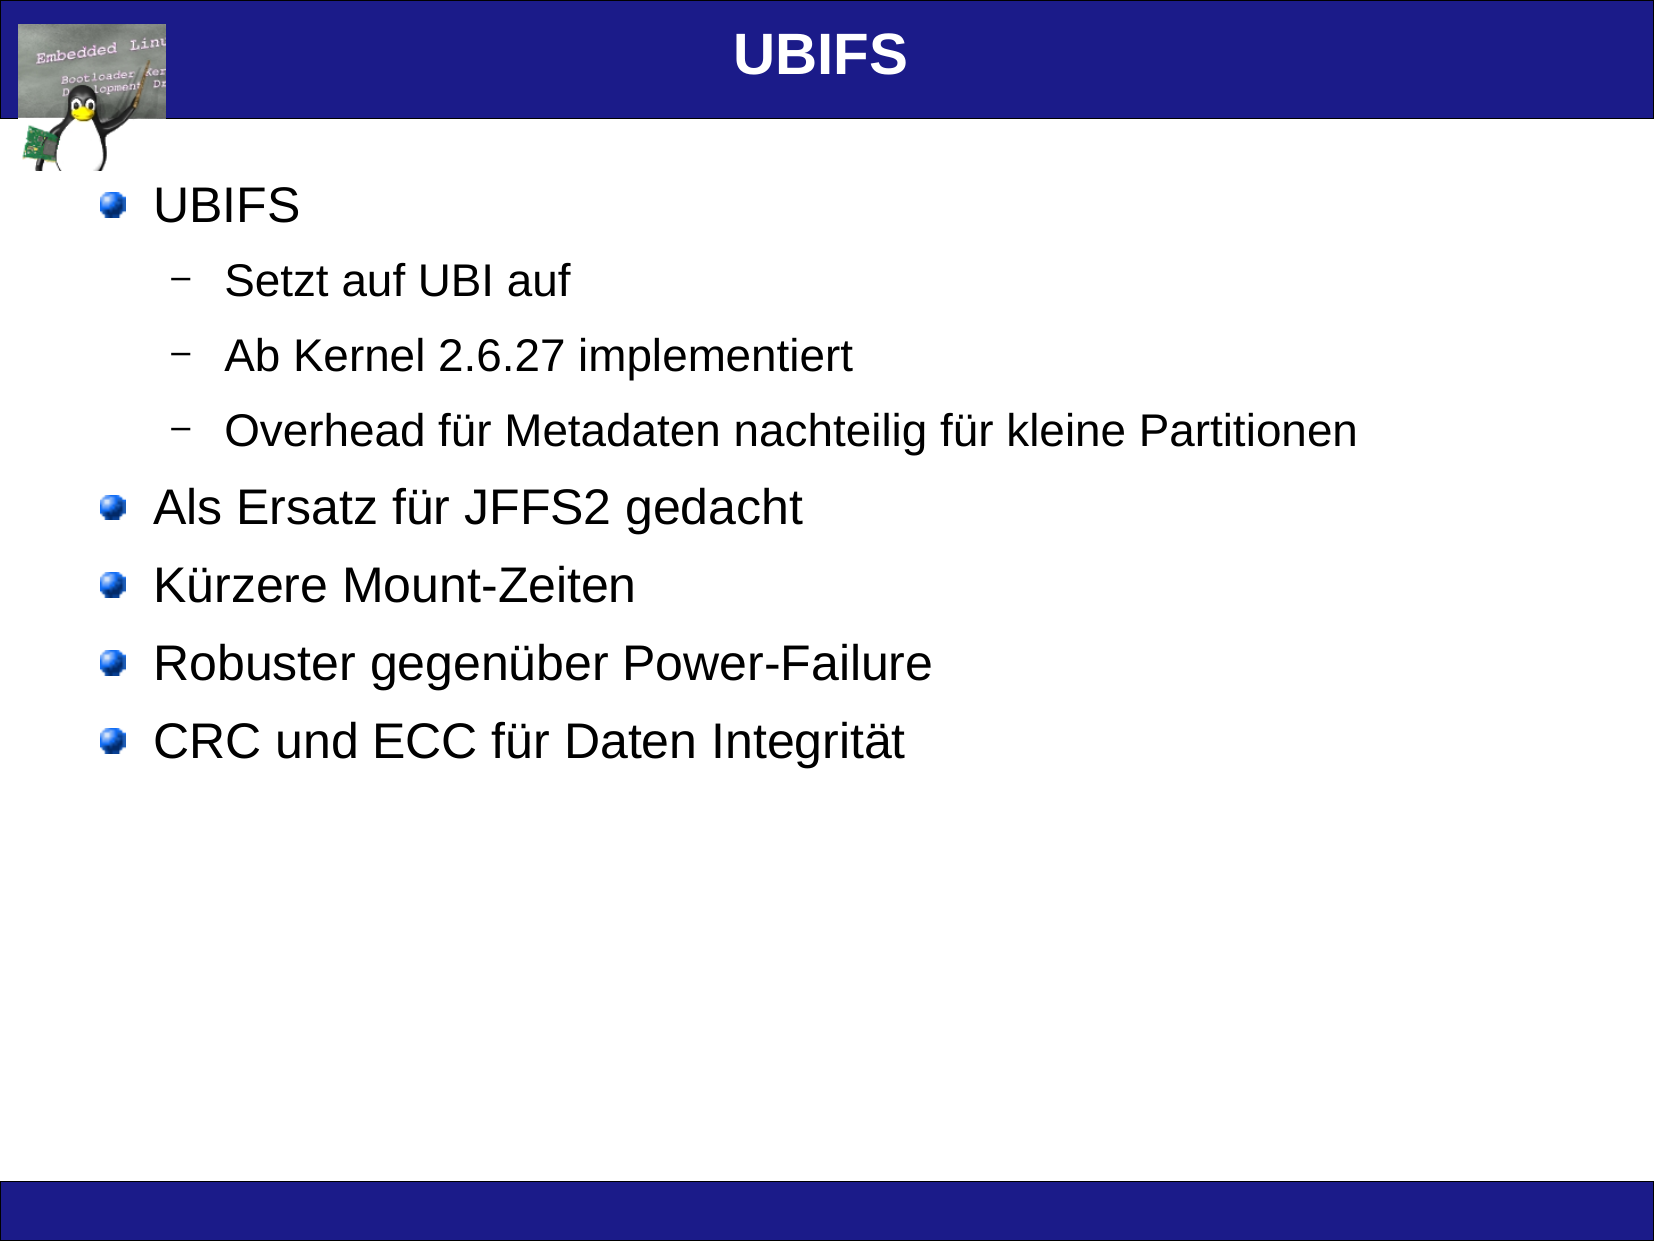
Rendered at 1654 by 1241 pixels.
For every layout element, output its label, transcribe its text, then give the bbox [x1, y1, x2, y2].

picture [18, 24, 166, 171]
list UBIFS Setzt auf UBI auf Ab Kernel 2.6.27 implementiert Overhead für Metadaten nachteilig für kleine Partitionen Als Ersatz für JFFS2 gedacht Kürzere Mount-Zeiten Robuster gegenüber Power-Failure CRC und ECC für Daten Integrität [82, 177, 1571, 1152]
title UBIFS [76, 19, 1565, 89]
